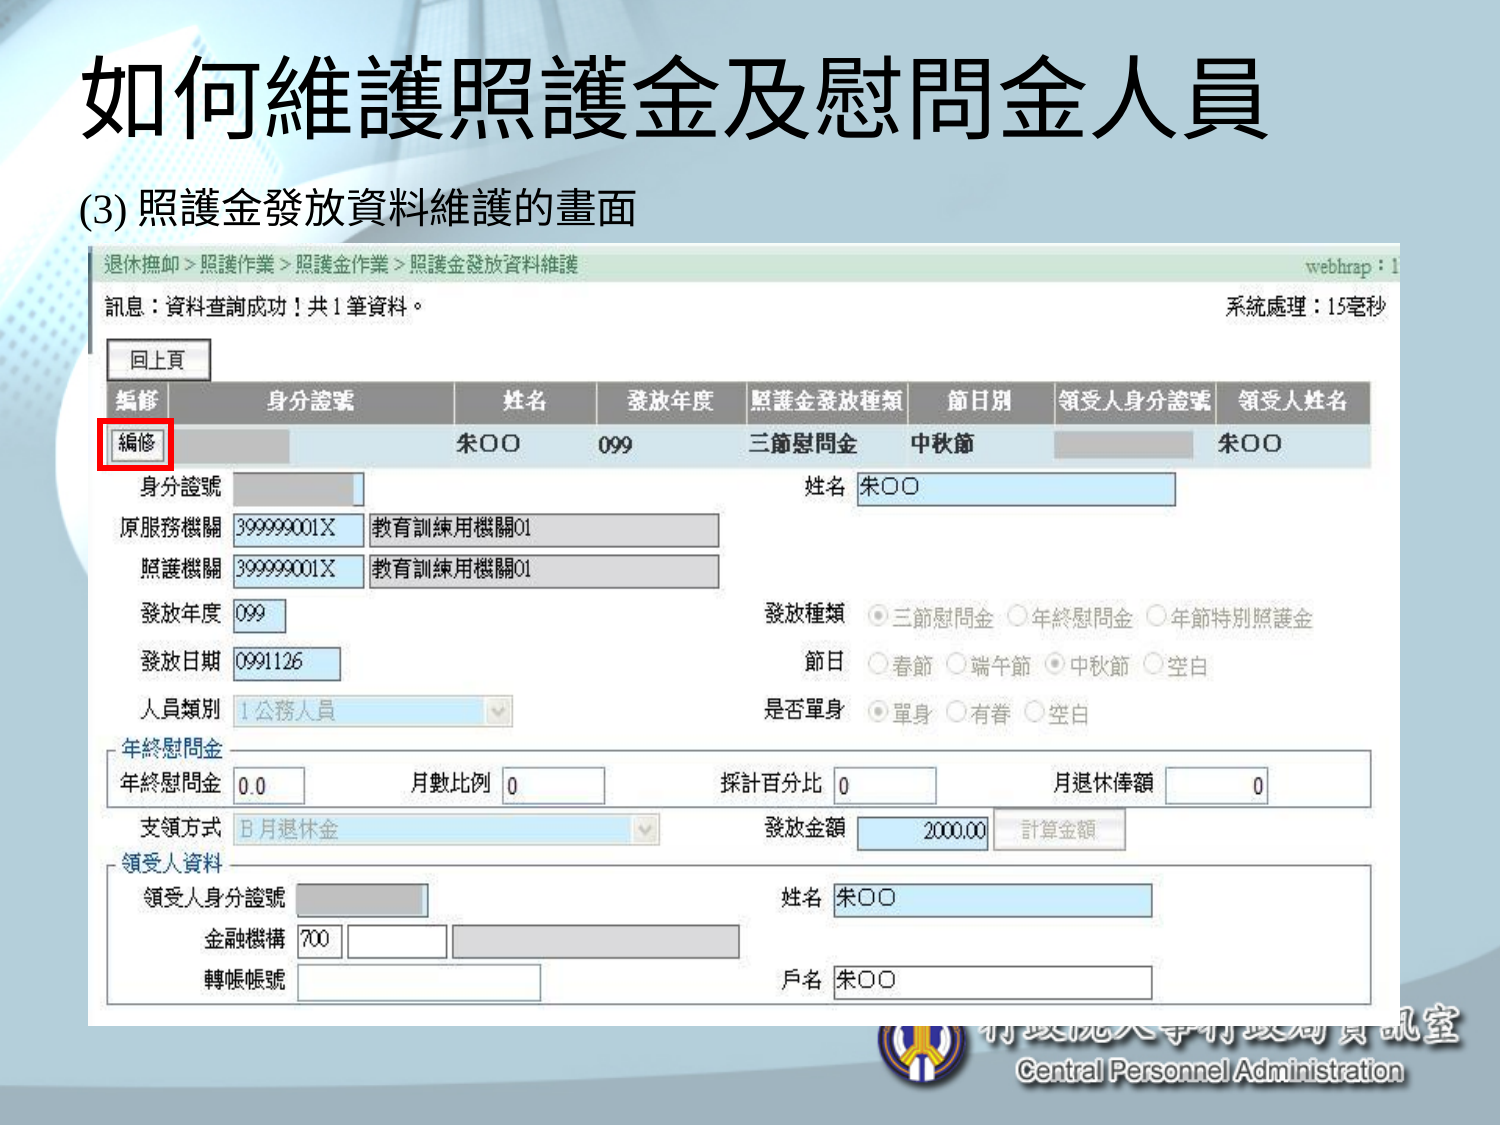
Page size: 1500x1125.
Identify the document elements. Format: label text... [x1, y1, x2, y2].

title 如何維護照護金及慰問金人員 [64, 54, 1471, 138]
picture [0, 0, 1500, 1125]
list (3)照護金發放資料維護的畫面 [53, 174, 1329, 850]
